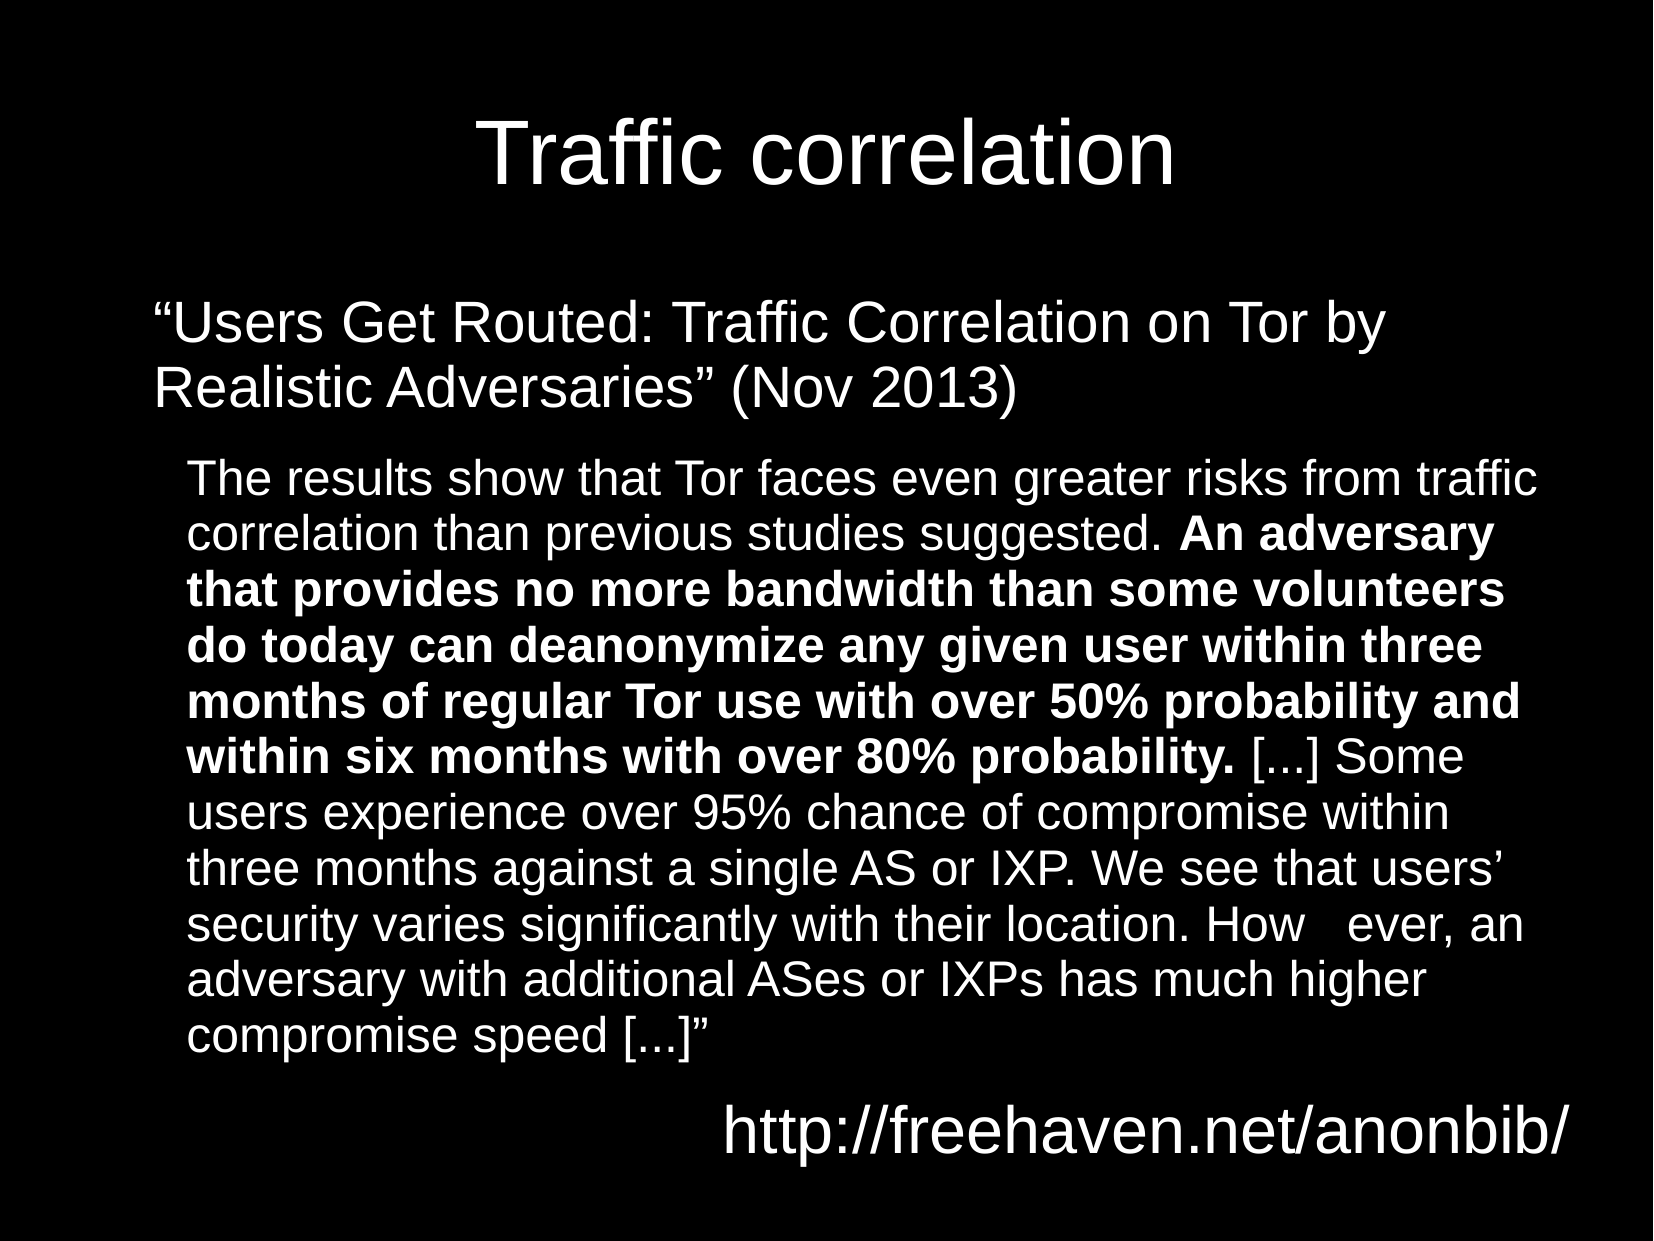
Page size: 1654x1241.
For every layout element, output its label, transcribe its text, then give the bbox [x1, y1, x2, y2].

title Traffic correlation [82, 49, 1571, 257]
list “Users Get Routed: Traffic Correlation on Tor by Realistic Adversaries” (Nov 2013) The results show that Tor faces even greater risks from traffic correlation than previous studies suggested. An adversary that provides no more bandwidth than some volunteers do today can deanonymize any given user within three months of regular Tor use with over 50% probability and within six months with over 80% probability. [...] Some users experience over 95% chance of compromise within three months against a single AS or IXP. We see that users’ security varies significantly with their location. How ever, an adversary with additional ASes or IXPs has much higher compromise speed [...]” http://freehaven.net/anonbib/ [82, 290, 1571, 1168]
